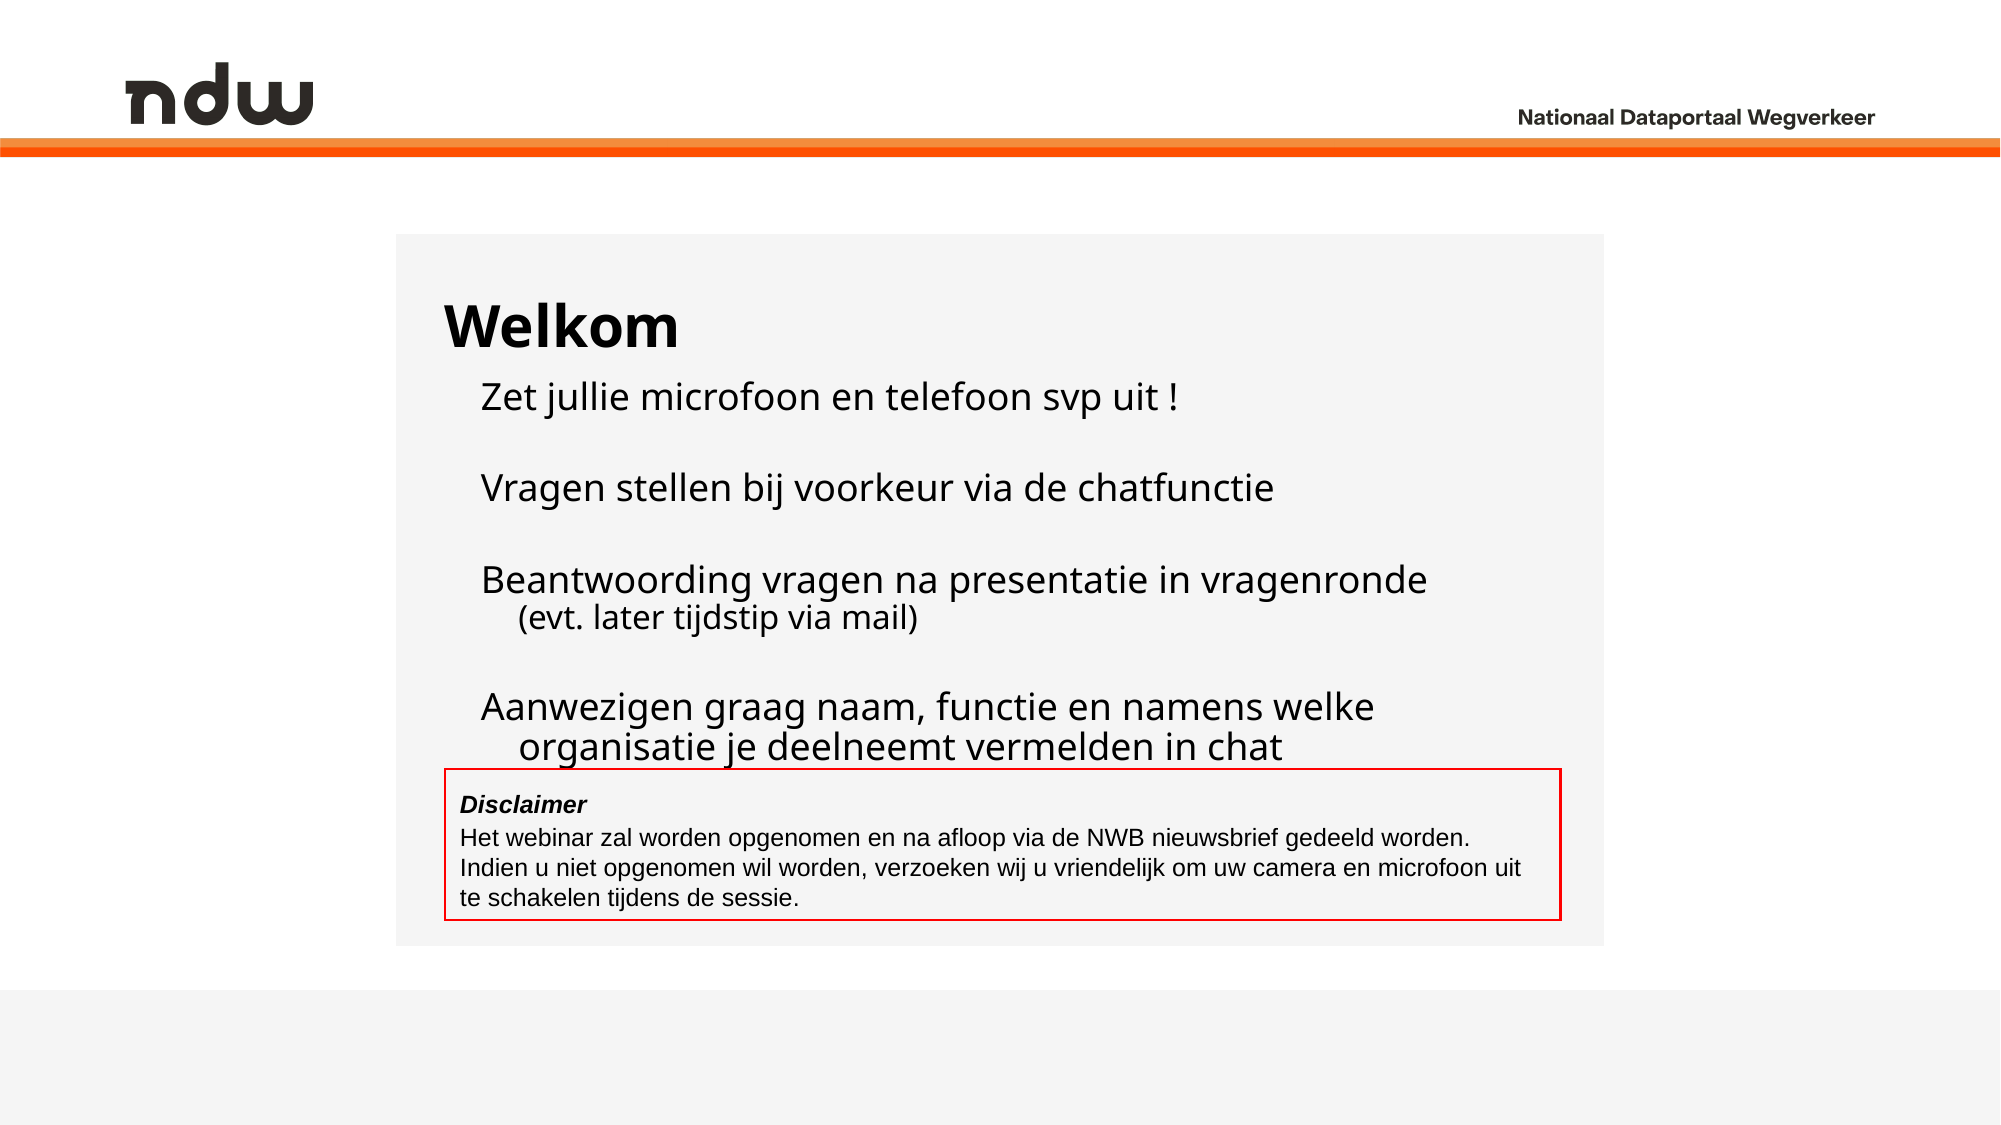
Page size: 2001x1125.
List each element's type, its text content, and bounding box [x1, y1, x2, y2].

title Welkom [439, 262, 1608, 357]
text_box Disclaimer Het webinar zal worden opgenomen en na afloop via de NWB nieuwsbrief gedeeld worden. Indien u niet opgenomen wil worden, verzoeken wij u vriendelijk om uw camera en microfoon uit te schakelen tijdens de sessie. [444, 768, 1561, 921]
list Zet jullie microfoon en telefoon svp uit ! Vragen stellen bij voorkeur via de chatfunctie Beantwoording vragen na presentatie in vragenronde (evt. later tijdstip via mail) Aanwezigen graag naam, functie en namens welke organisatie je deelneemt vermelden in chat [439, 357, 1608, 769]
